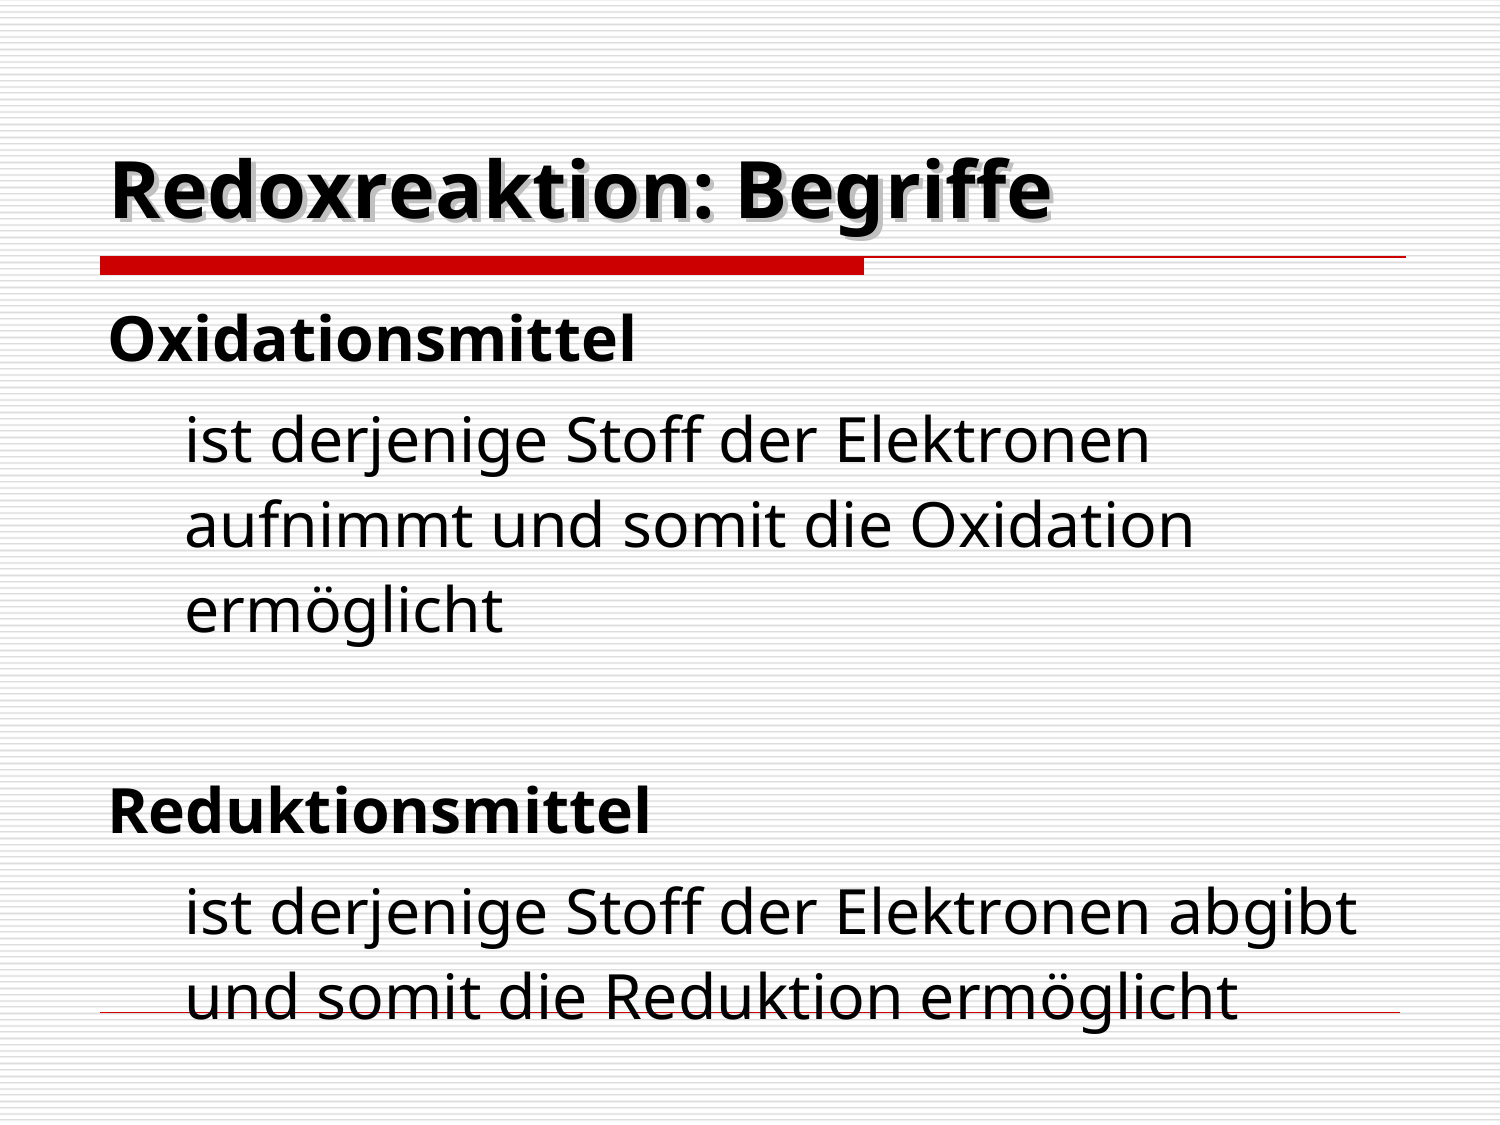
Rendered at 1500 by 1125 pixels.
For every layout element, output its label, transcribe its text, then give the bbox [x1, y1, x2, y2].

title Redoxreaktion: Begriffe [94, 49, 1407, 250]
list Oxidationsmittel ist derjenige Stoff der Elektronen aufnimmt und somit die Oxidation ermöglicht Reduktionsmittel ist derjenige Stoff der Elektronen abgibt und somit die Reduktion ermöglicht [92, 287, 1406, 988]
picture [0, 0, 1500, 1125]
